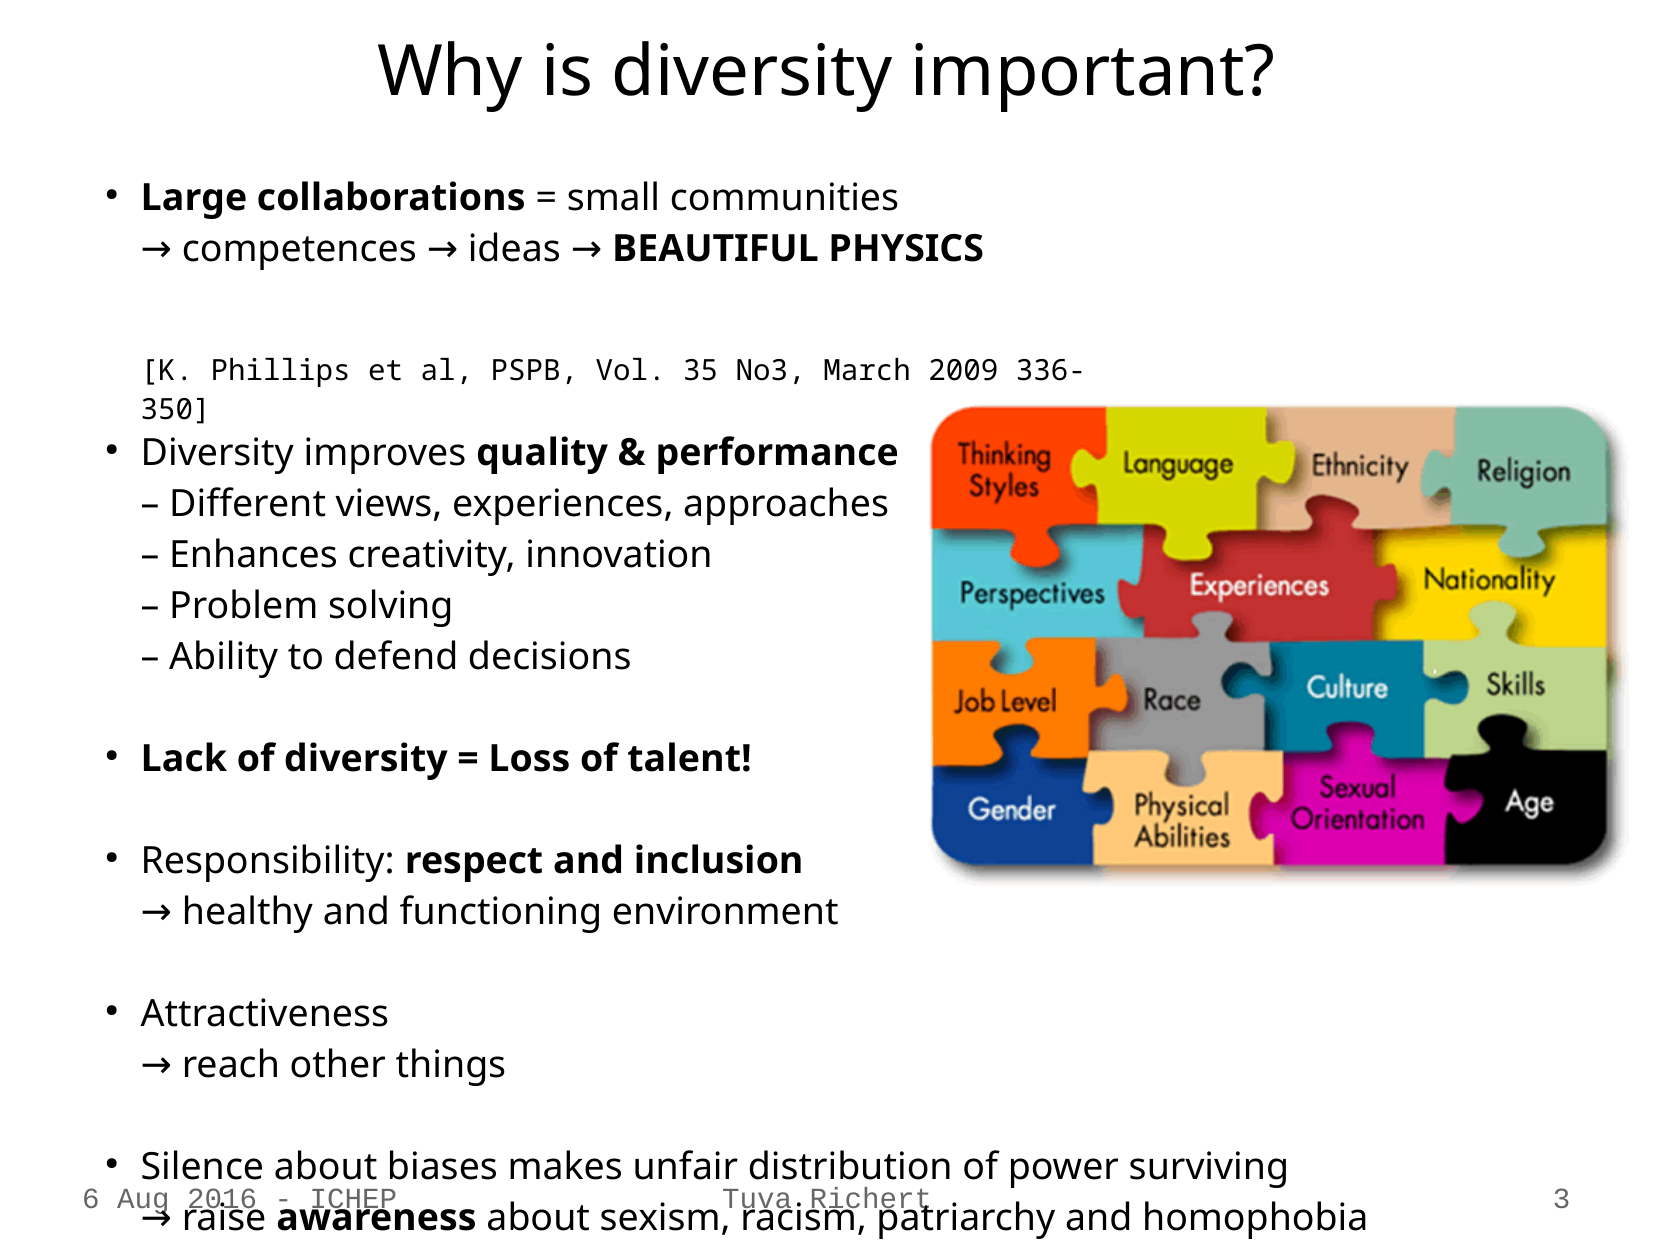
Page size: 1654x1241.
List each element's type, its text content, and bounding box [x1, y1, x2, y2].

text_box Large collaborations = small communities → competences → ideas → BEAUTIFUL PHYSICS Diversity improves quality & performance – Different views, experiences, approaches – Enhances creativity, innovation – Problem solving – Ability to defend decisions Lack of diversity = Loss of talent! Responsibility: respect and inclusion → healthy and functioning environment Attractiveness → reach other things Silence about biases makes unfair distribution of power surviving → raise awareness about sexism, racism, patriarchy and homophobia [90, 162, 1531, 400]
picture [925, 400, 1629, 889]
text_box Large collaborations = small communities → competences → ideas → BEAUTIFUL PHYSICS Diversity improves quality & performance – Different views, experiences, approaches – Enhances creativity, innovation – Problem solving – Ability to defend decisions Lack of diversity = Loss of talent! Responsibility: respect and inclusion → healthy and functioning environment Attractiveness → reach other things Silence about biases makes unfair distribution of power surviving → raise awareness about sexism, racism, patriarchy and homophobia [90, 402, 1531, 1128]
title Why is diversity important? [0, 0, 1654, 136]
text_box [K. Phillips et al, PSPB, Vol. 35 No3, March 2009 336-350] [90, 341, 1121, 402]
